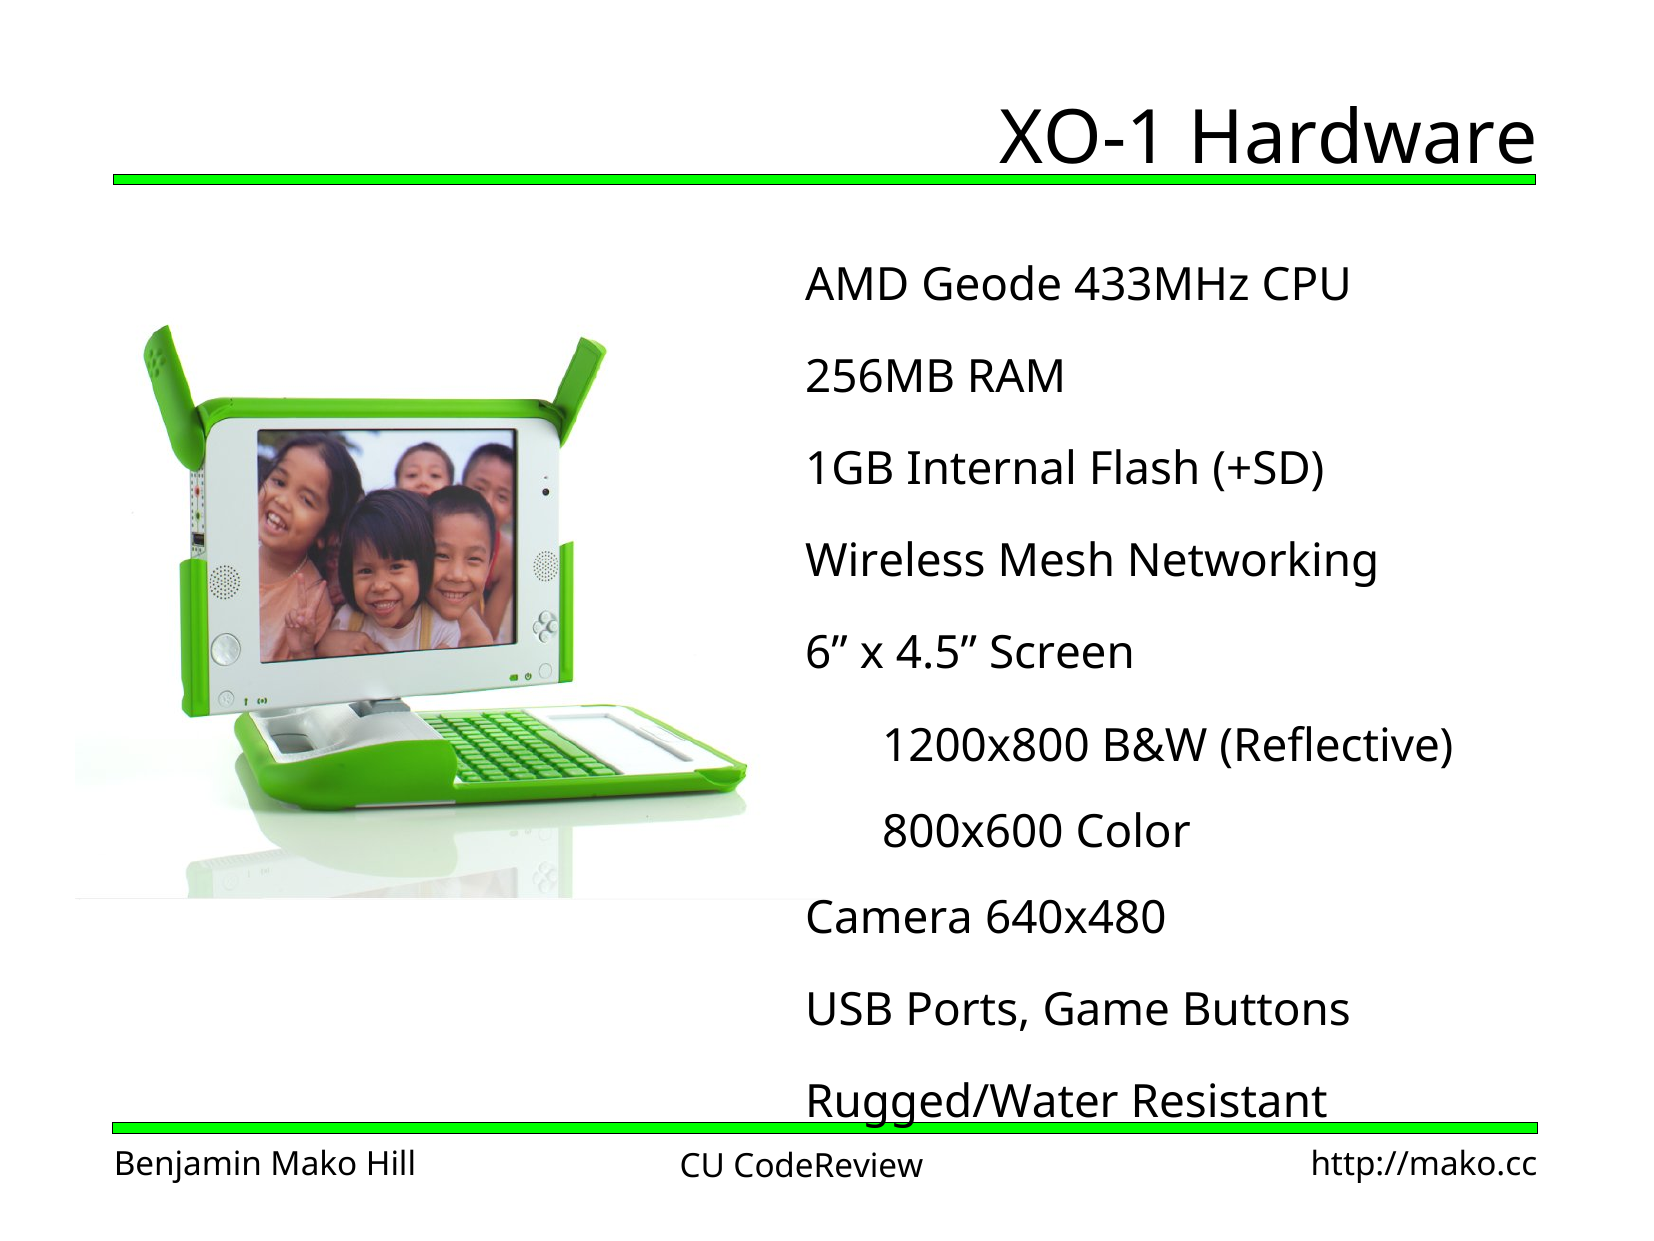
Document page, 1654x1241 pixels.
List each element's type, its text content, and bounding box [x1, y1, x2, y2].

picture [75, 309, 787, 901]
title XO-1 Hardware [125, 70, 1538, 198]
list AMD Geode 433MHz CPU 256MB RAM 1GB Internal Flash (+SD) Wireless Mesh Networking 6” x 4.5” Screen 1200x800 B&W (Reflective) 800x600 Color Camera 640x480 USB Ports, Game Buttons Rugged/Water Resistant [787, 251, 1530, 1089]
